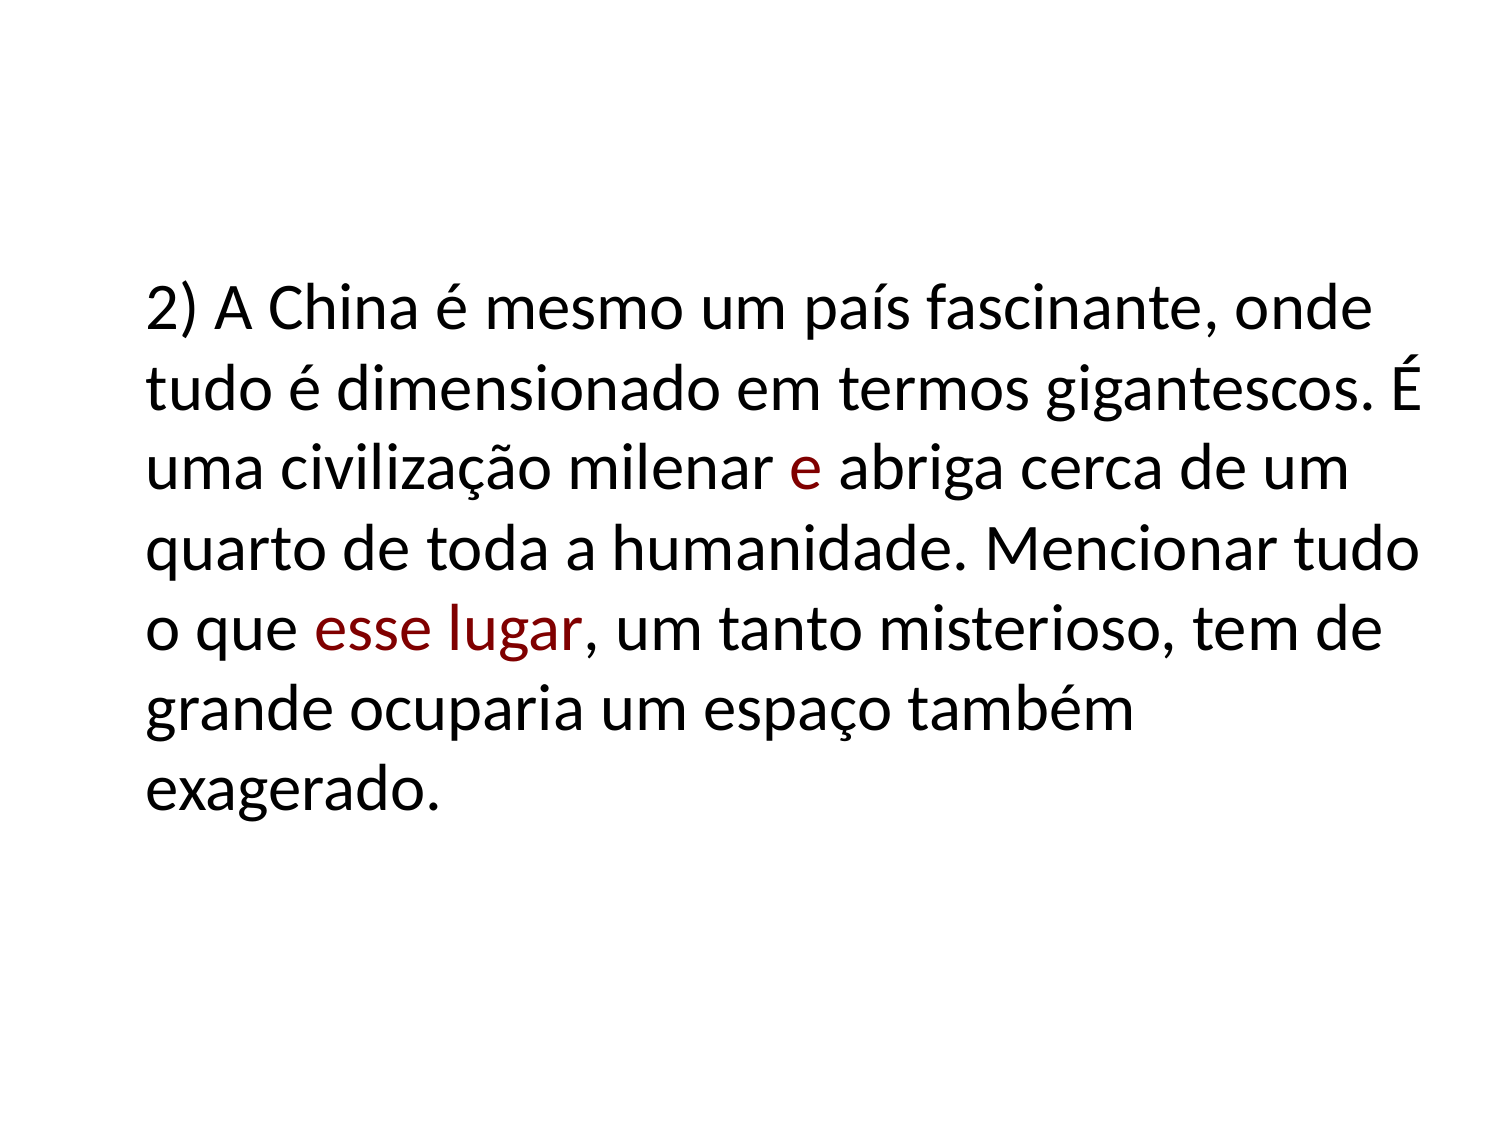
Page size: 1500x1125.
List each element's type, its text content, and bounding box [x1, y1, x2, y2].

list 2) A China é mesmo um país fascinante, onde tudo é dimensionado em termos gigantescos. É uma civilização milenar e abriga cerca de um quarto de toda a humanidade. Mencionar tudo o que esse lugar, um tanto misterioso, tem de grande ocuparia um espaço também exagerado. [75, 263, 1425, 916]
